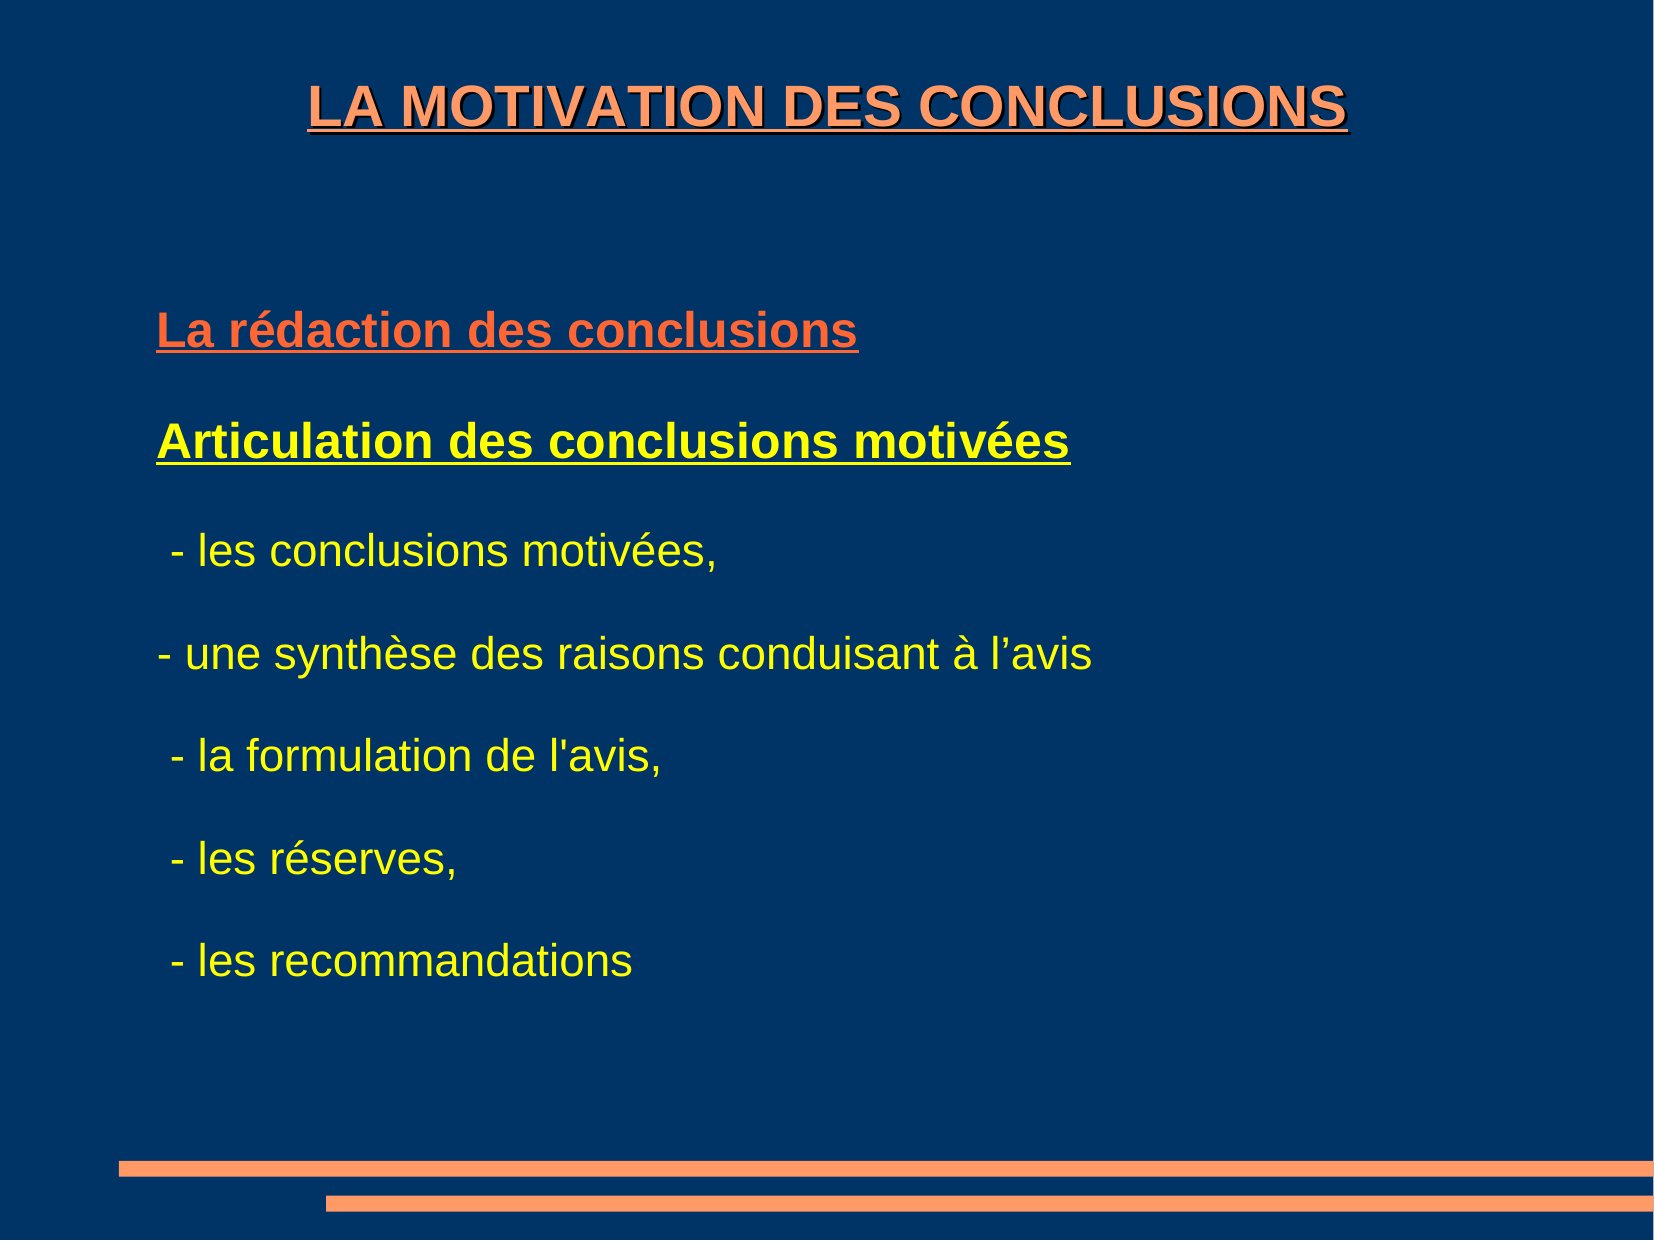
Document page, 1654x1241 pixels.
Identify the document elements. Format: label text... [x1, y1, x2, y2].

title LA MOTIVATION DES CONCLUSIONS [121, 46, 1534, 166]
subtitle La rédaction des conclusions Articulation des conclusions motivées - les conclusions motivées, - une synthèse des raisons conduisant à l’avis - la formulation de l'avis, - les réserves, - les recommandations [121, 197, 1561, 1147]
